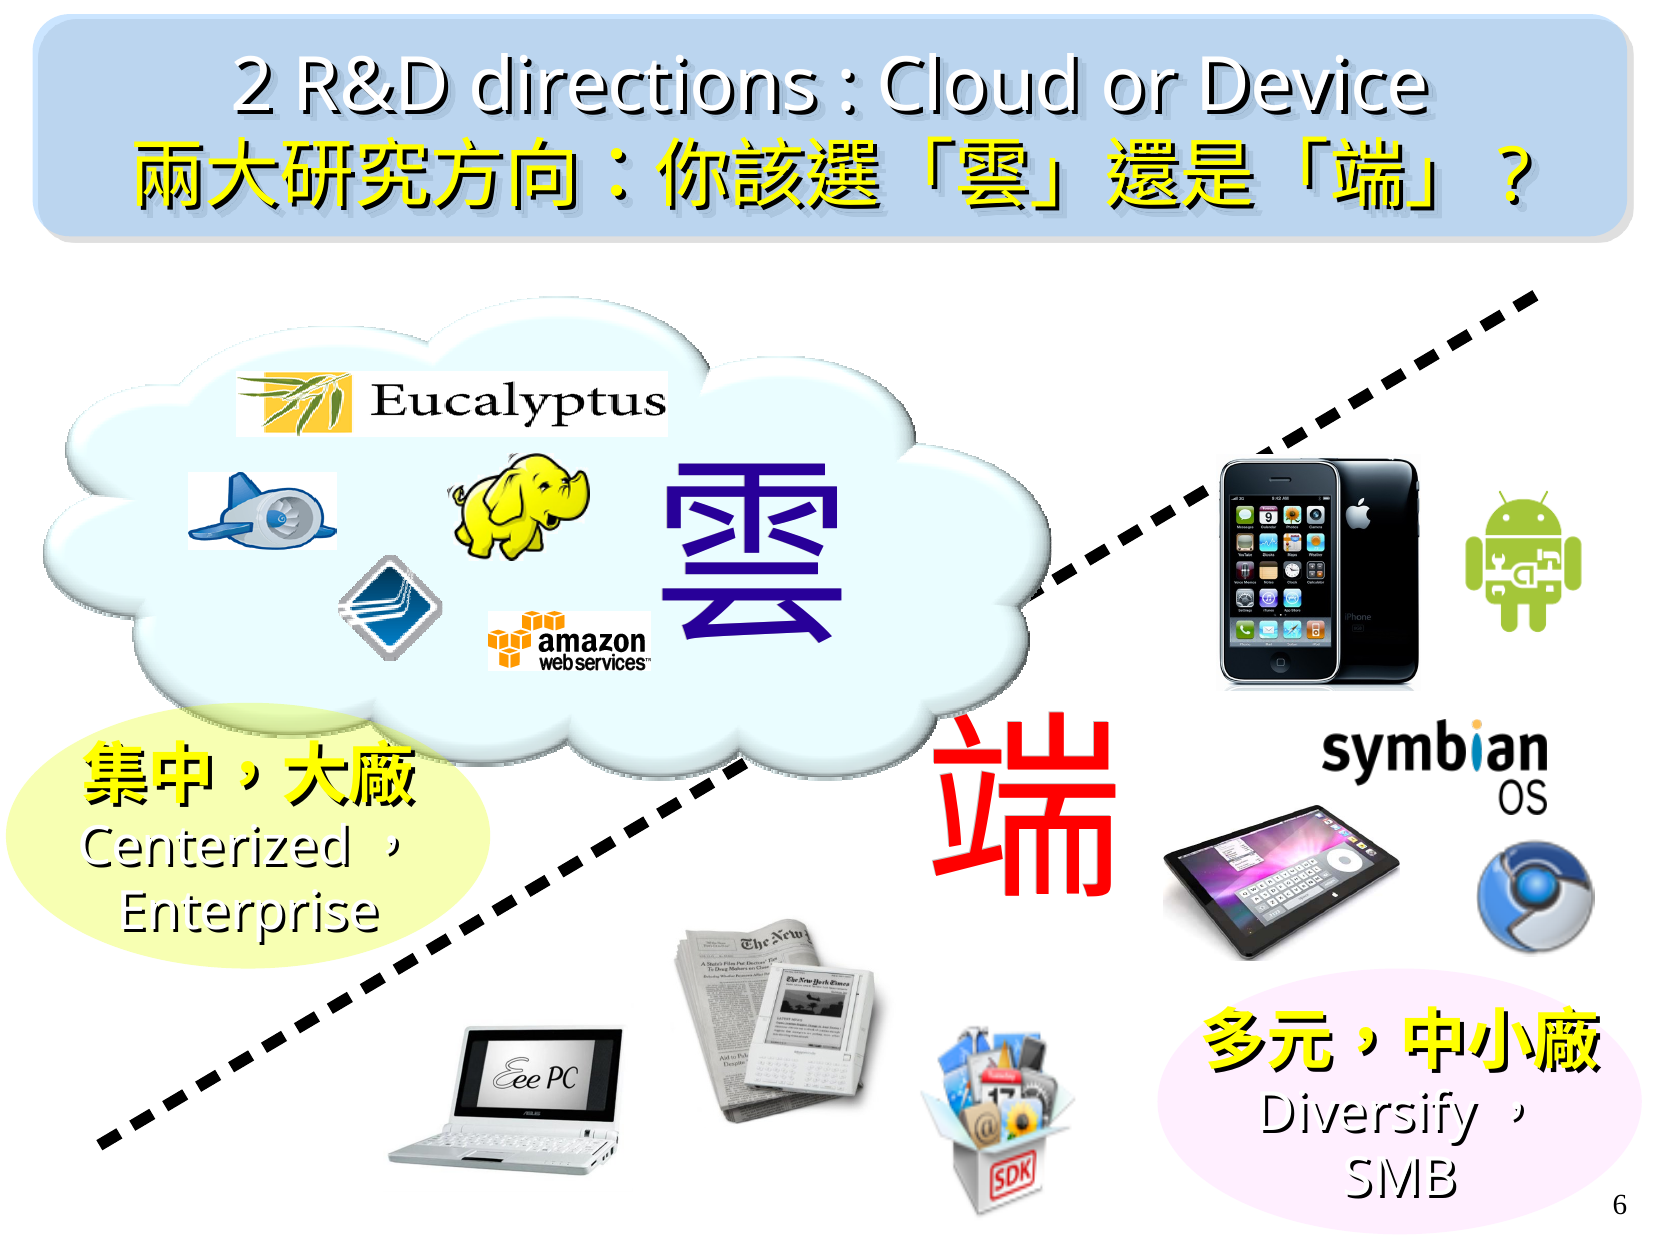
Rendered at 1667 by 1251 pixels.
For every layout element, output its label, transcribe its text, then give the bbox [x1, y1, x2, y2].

picture [383, 1003, 634, 1192]
text_box 雲 [637, 419, 875, 675]
text_box 集中，大廠 Centerized， Enterprise [5, 702, 491, 969]
text_box 多元，中小廠 Diversify， SMB [1157, 968, 1642, 1235]
picture [656, 915, 1093, 1223]
picture [1163, 719, 1547, 961]
picture [41, 295, 1052, 781]
text_box 端 [909, 673, 1146, 929]
picture [1476, 838, 1595, 957]
text_box 2 R&D directions : Cloud or Device 兩大研究方向：你該選「雲」還是「端」? [32, 14, 1628, 237]
picture [1216, 454, 1642, 691]
